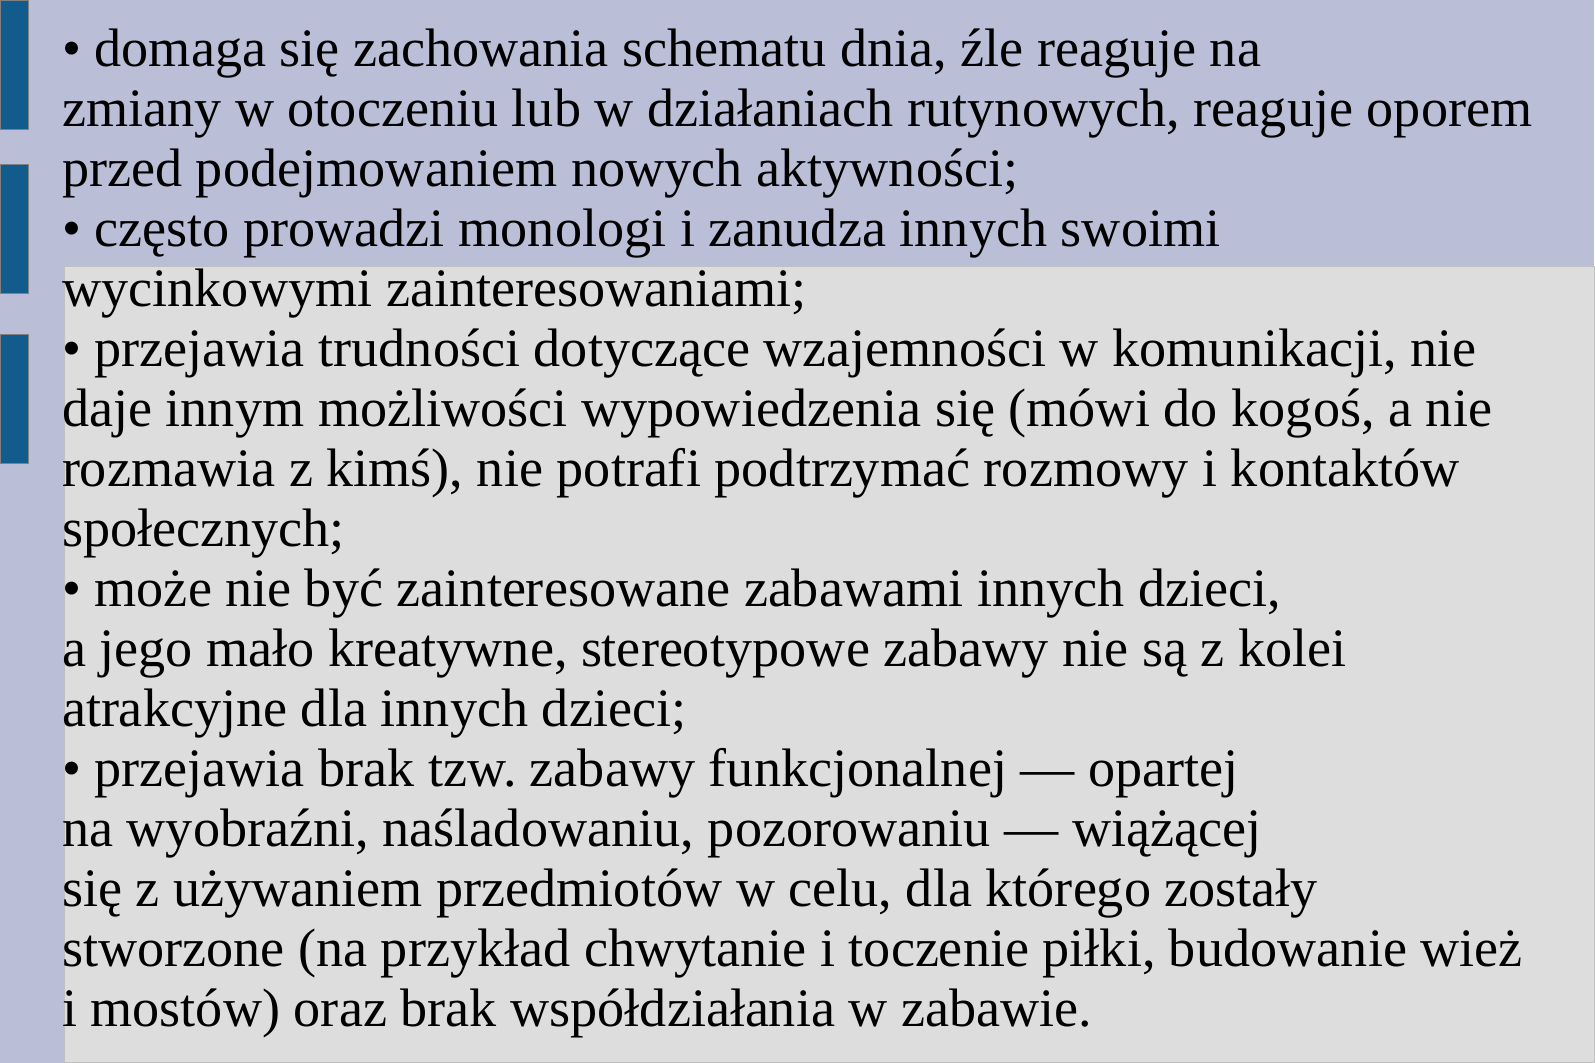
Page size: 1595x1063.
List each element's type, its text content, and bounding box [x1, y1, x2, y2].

text_box • domaga się zachowania schematu dnia, źle reaguje na zmiany w otoczeniu lub w działaniach rutynowych, reaguje oporem przed podejmowaniem nowych aktywności; • często prowadzi monologi i zanudza innych swoimi wycinkowymi zainteresowaniami; • przejawia trudności dotyczące wzajemności w komunikacji, nie daje innym możliwości wypowiedzenia się (mówi do kogoś, a nie rozmawia z kimś), nie potrafi podtrzymać rozmowy i kontaktów społecznych; • może nie być zainteresowane zabawami innych dzieci, a jego mało kreatywne, stereotypowe zabawy nie są z kolei atrakcyjne dla innych dzieci; • przejawia brak tzw. zabawy funkcjonalnej — opartej na wyobraźni, naśladowaniu, pozorowaniu — wiążącej się z używaniem przedmiotów w celu, dla którego zostały stworzone (na przykład chwytanie i toczenie piłki, budowanie wież i mostów) oraz brak współdziałania w zabawie. [47, 11, 1560, 1063]
